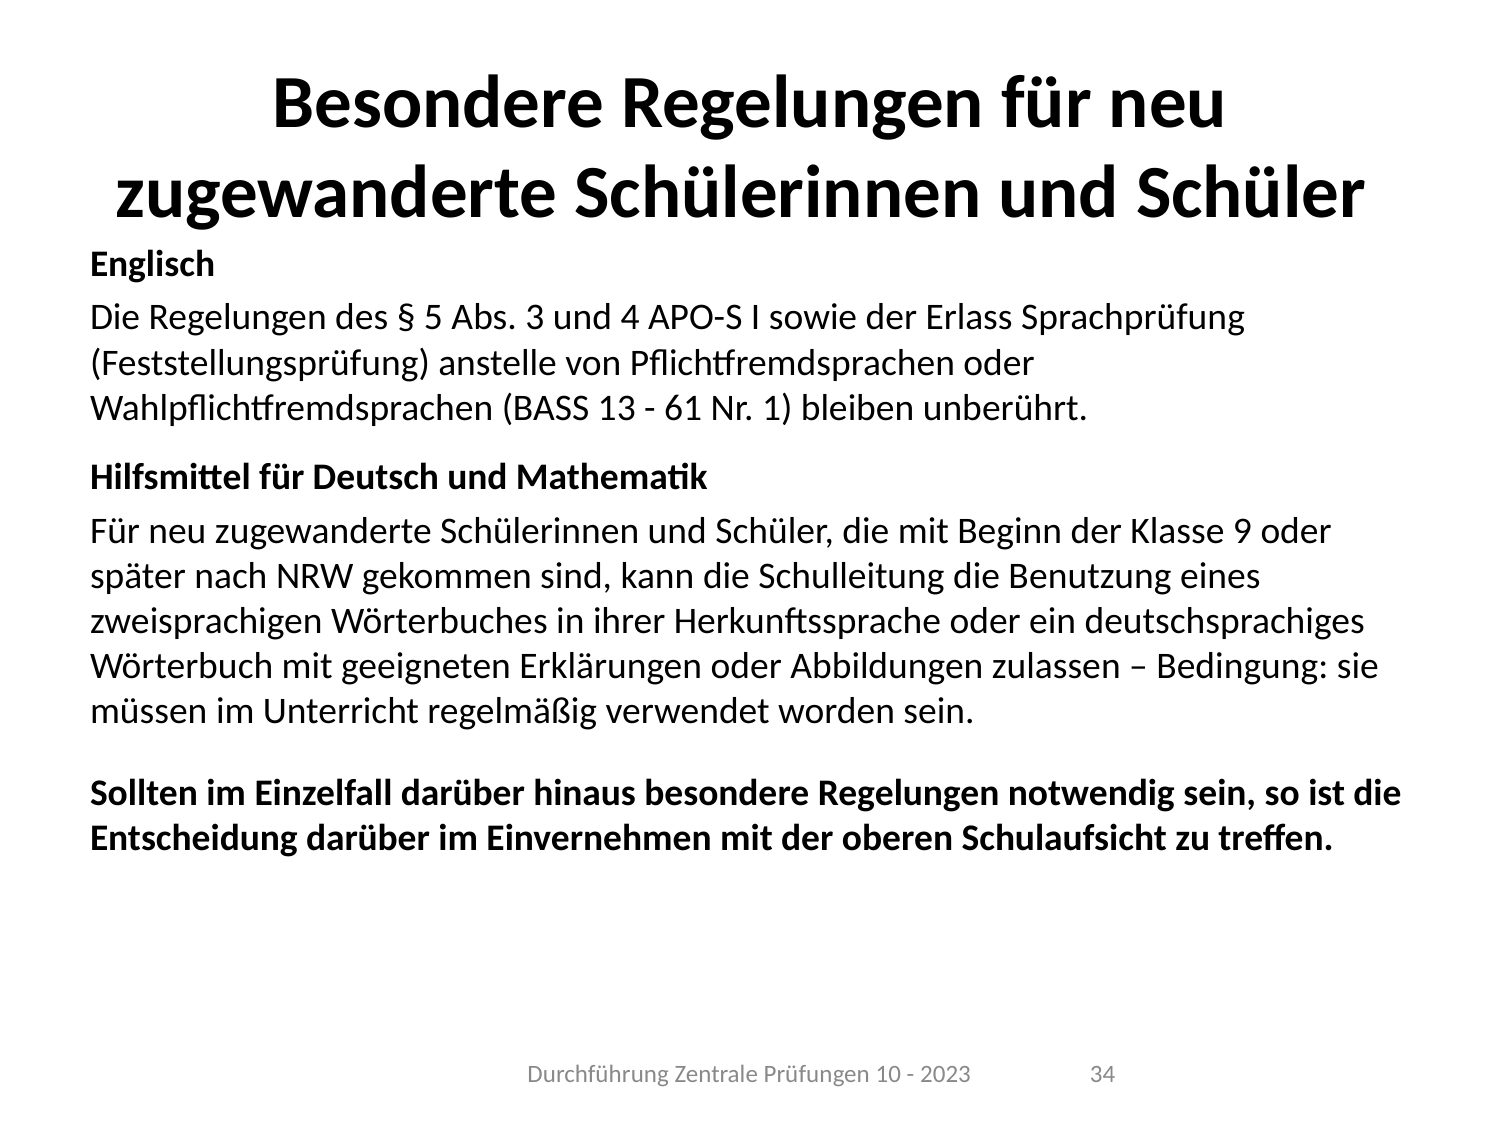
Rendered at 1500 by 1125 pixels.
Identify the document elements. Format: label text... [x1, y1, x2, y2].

text_box Durchführung Zentrale Prüfungen 10 - 2023 [512, 1042, 988, 1103]
text_box 34 [1074, 1042, 1426, 1103]
title Besondere Regelungen für neu zugewanderte Schülerinnen und Schüler [75, 45, 1426, 209]
list Englisch Die Regelungen des § 5 Abs. 3 und 4 APO-S I sowie der Erlass Sprachprüfung (Feststellungsprüfung) anstelle von Pflichtfremdsprachen oder Wahlpflichtfremdsprachen (BASS 13 - 61 Nr. 1) bleiben unberührt. Hilfsmittel für Deutsch und Mathematik Für neu zugewanderte Schülerinnen und Schüler, die mit Beginn der Klasse 9 oder später nach NRW gekommen sind, kann die Schulleitung die Benutzung eines zweisprachigen Wörterbuches in ihrer Herkunftssprache oder ein deutschsprachiges Wörterbuch mit geeigneten Erklärungen oder Abbildungen zulassen – Bedingung: sie müssen im Unterricht regelmäßig verwendet worden sein. Sollten im Einzelfall darüber hinaus besondere Regelungen notwendig sein, so ist die Entscheidung darüber im Einvernehmen mit der oberen Schulaufsicht zu treffen. [75, 231, 1426, 1005]
